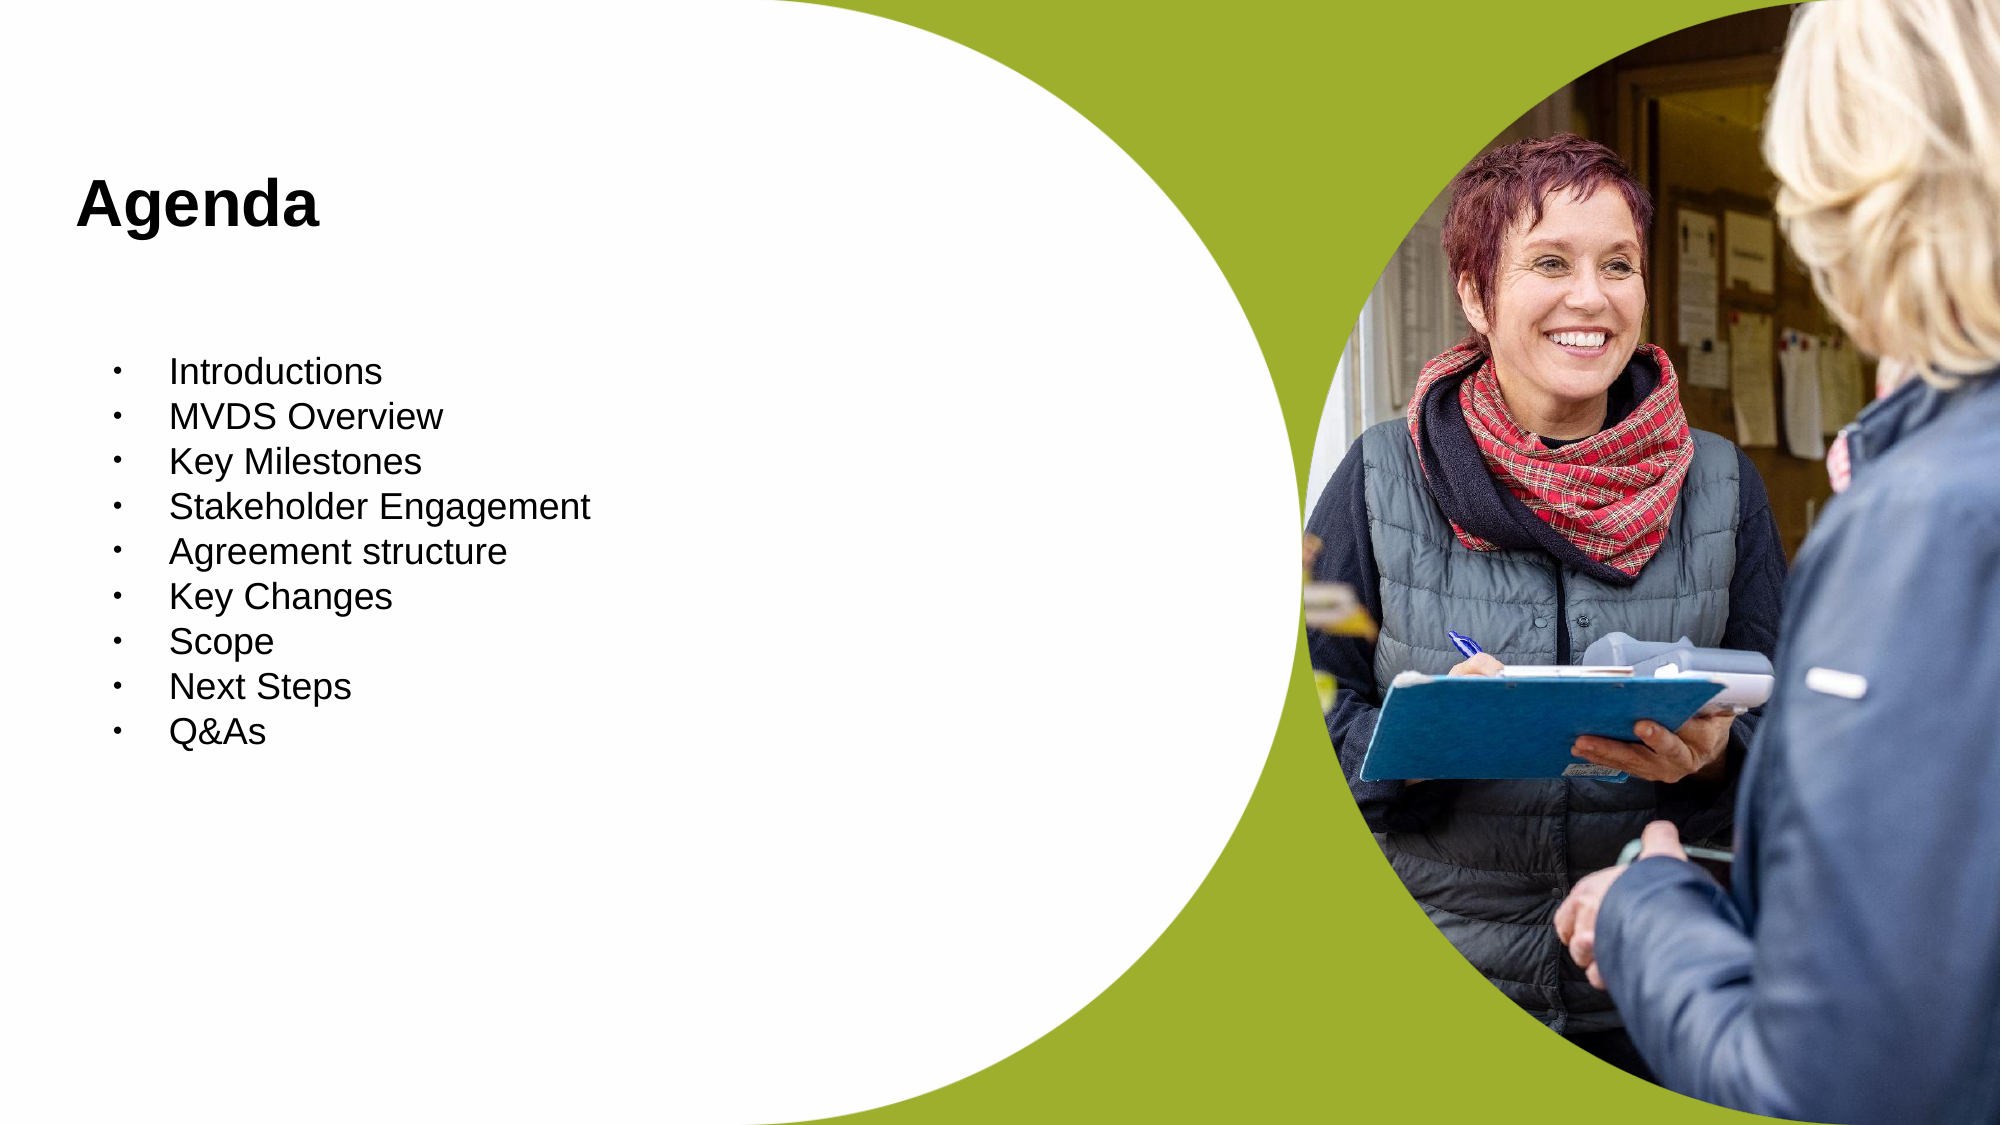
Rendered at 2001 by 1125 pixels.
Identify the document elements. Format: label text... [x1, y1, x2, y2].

title Introductions MVDS Overview Key Milestones Stakeholder Engagement Agreement structure Key Changes Scope Next Steps Q&As [75, 346, 1089, 863]
title Agenda [75, 160, 711, 299]
